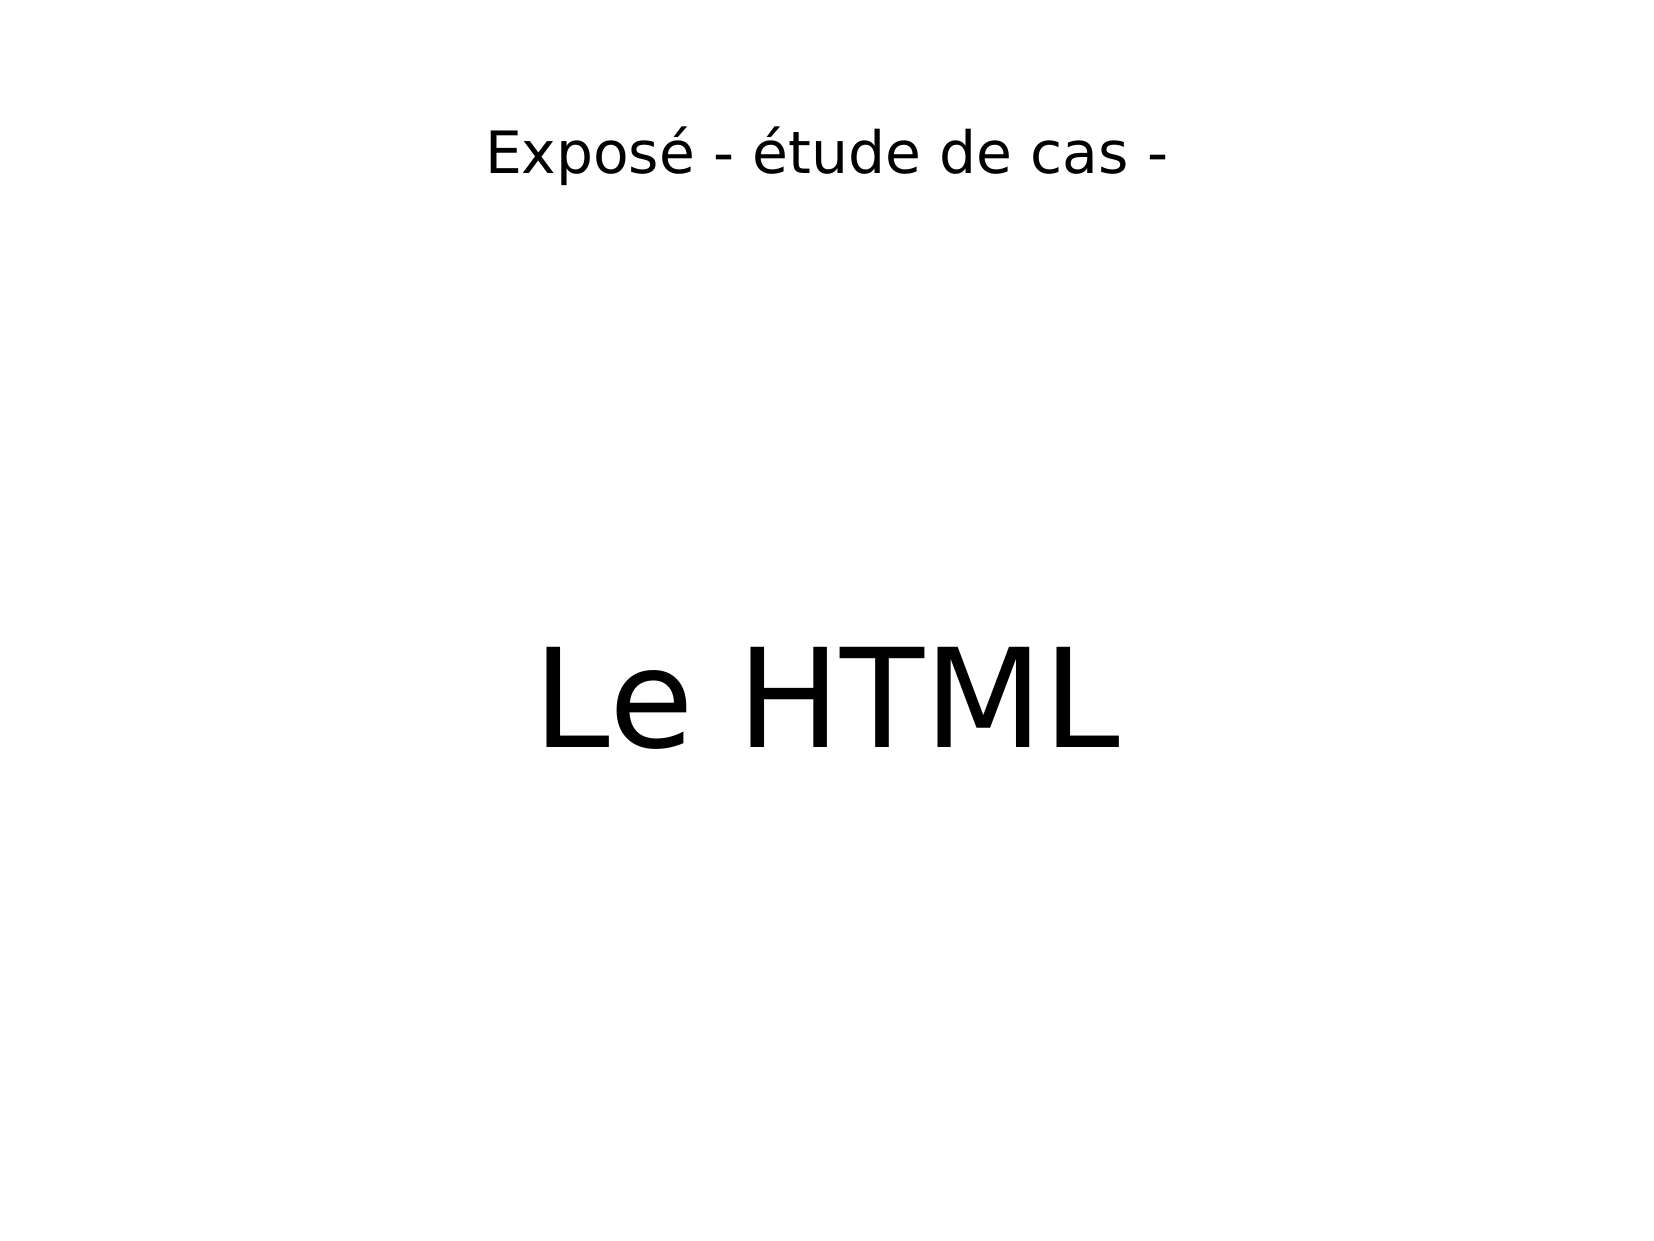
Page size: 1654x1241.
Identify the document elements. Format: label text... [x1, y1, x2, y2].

subtitle Le HTML [82, 290, 1571, 1109]
title Exposé - étude de cas - [82, 49, 1571, 257]
